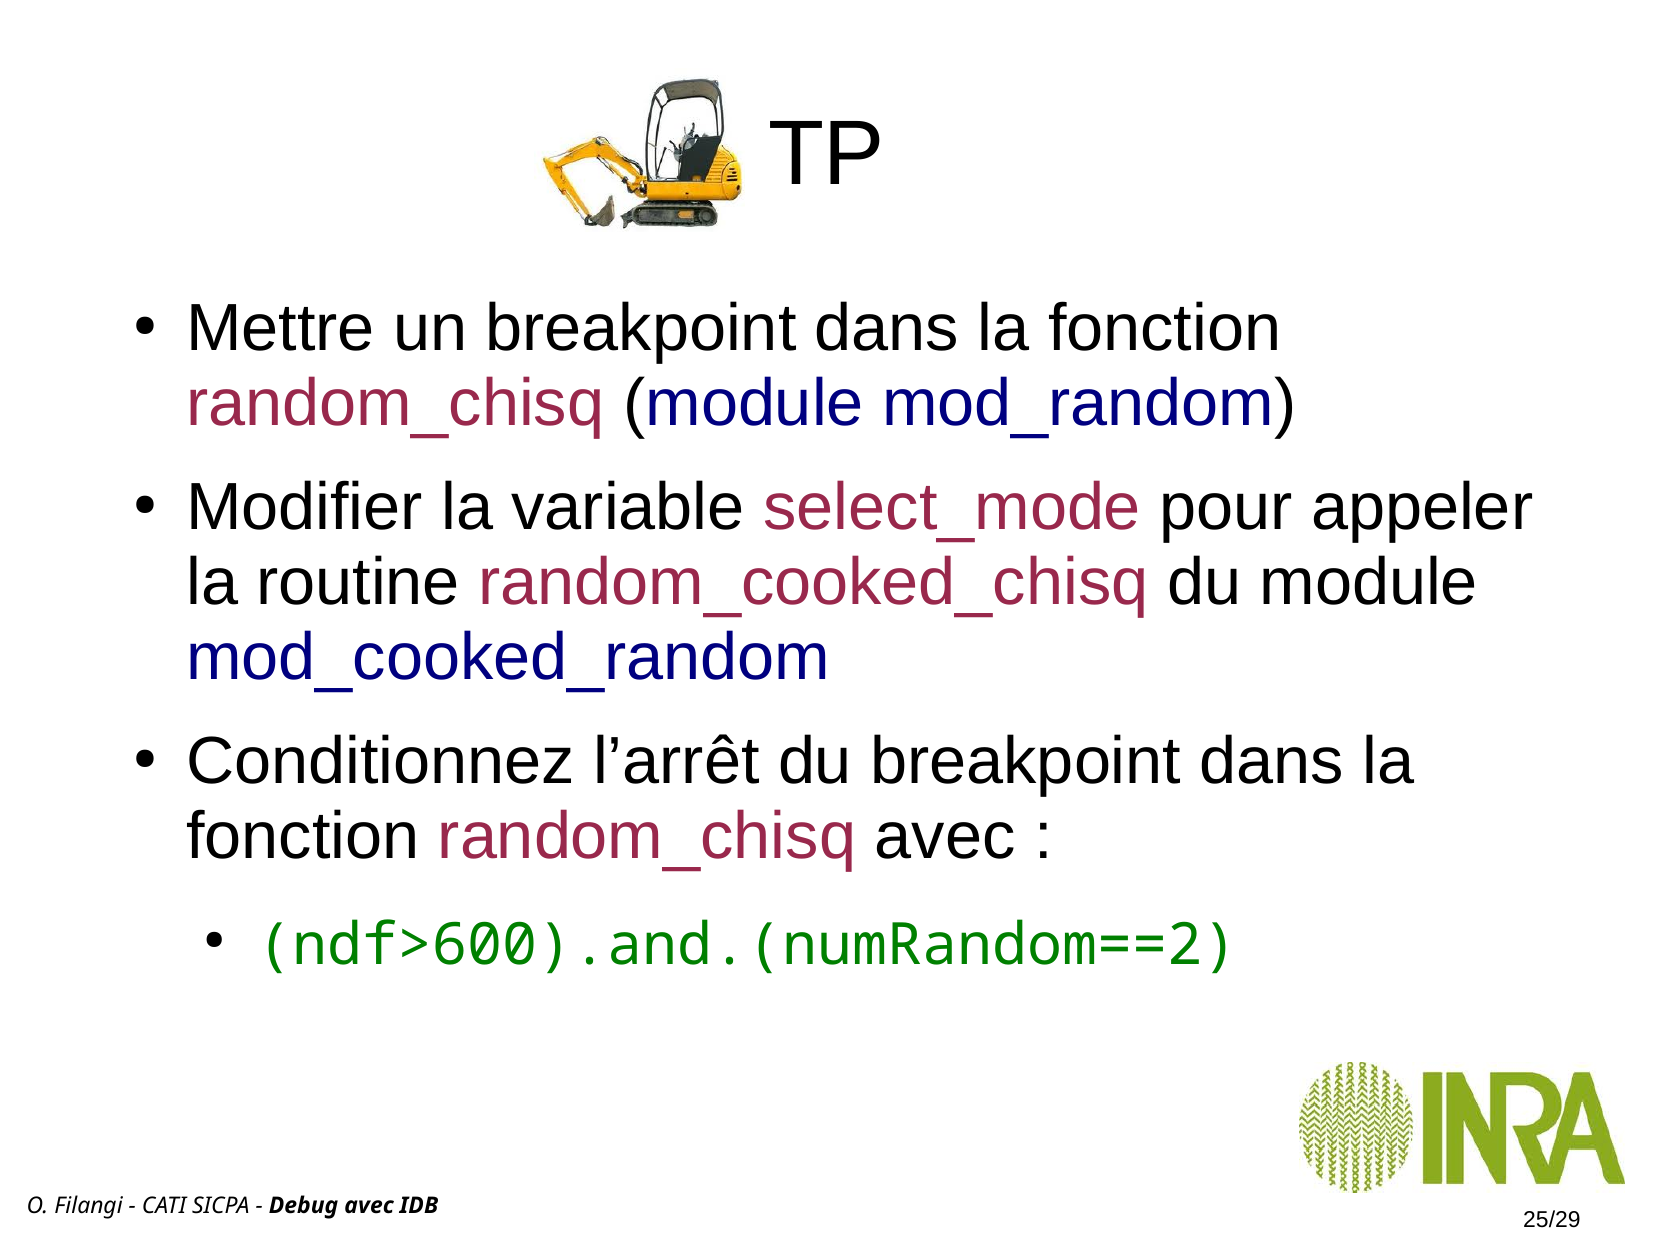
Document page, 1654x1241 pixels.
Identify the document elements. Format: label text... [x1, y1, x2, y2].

title TP [82, 49, 1571, 257]
list Mettre un breakpoint dans la fonction random_chisq (module mod_random) Modifier la variable select_mode pour appeler la routine random_cooked_chisq du module mod_cooked_random Conditionnez l’arrêt du breakpoint dans la fonction random_chisq avec : (ndf>600).and.(numRandom==2) [115, 290, 1594, 1109]
picture [534, 68, 745, 232]
text_box <numéro>/29 [1508, 1199, 1654, 1241]
text_box O. Filangi - CATI SICPA - Debug avec IDB [5, 1181, 476, 1227]
picture [1299, 1062, 1625, 1193]
